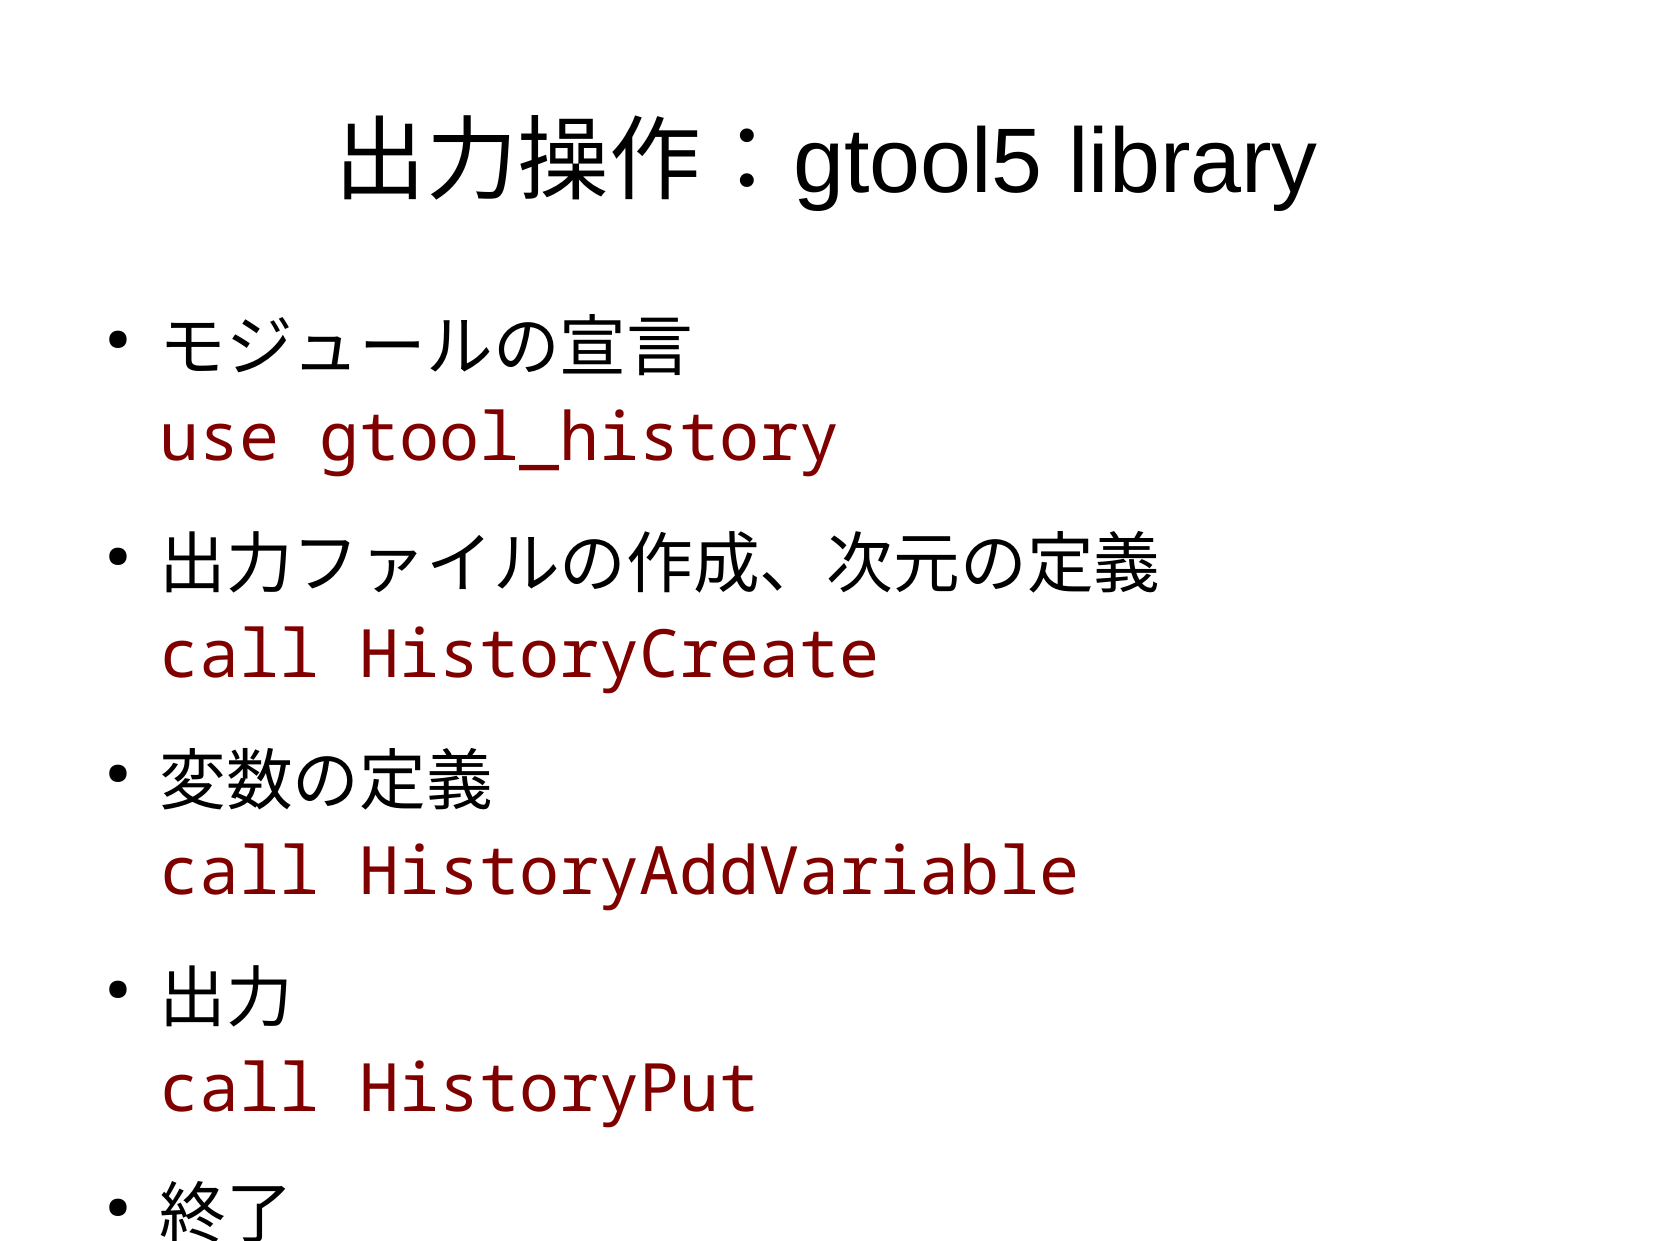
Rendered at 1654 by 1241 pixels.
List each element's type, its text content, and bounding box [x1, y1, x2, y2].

title 出力操作：gtool5 library [82, 56, 1571, 250]
list モジュールの宣言 use gtool_history 出力ファイルの作成、次元の定義 call HistoryCreate 変数の定義 call HistoryAddVariable 出力 call HistoryPut 終了 call HistoryClose [88, 292, 1577, 1107]
